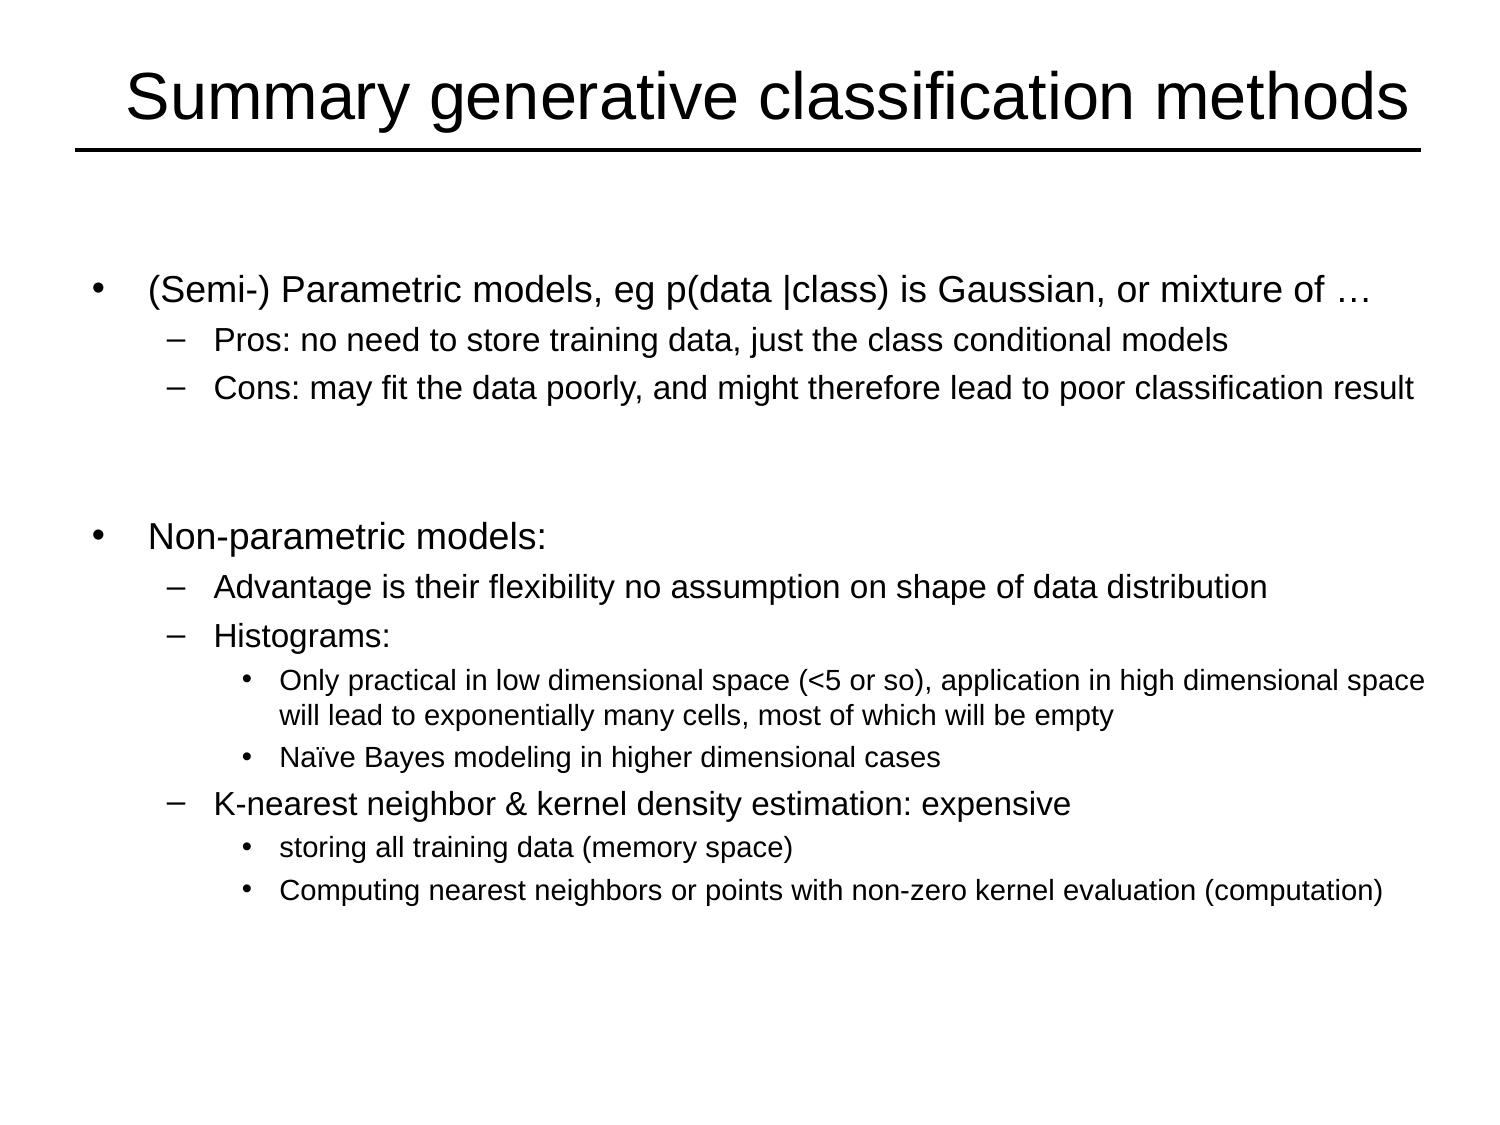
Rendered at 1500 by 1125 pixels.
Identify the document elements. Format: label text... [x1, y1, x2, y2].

list (Semi-) Parametric models, eg p(data |class) is Gaussian, or mixture of … Pros: no need to store training data, just the class conditional models Cons: may fit the data poorly, and might therefore lead to poor classification result Non-parametric models: Advantage is their flexibility no assumption on shape of data distribution Histograms: Only practical in low dimensional space (<5 or so), application in high dimensional space will lead to exponentially many cells, most of which will be empty Naïve Bayes modeling in higher dimensional cases K-nearest neighbor & kernel density estimation: expensive storing all training data (memory space) Computing nearest neighbors or points with non-zero kernel evaluation (computation) [76, 148, 1456, 914]
title Summary generative classification methods [58, 36, 1478, 149]
